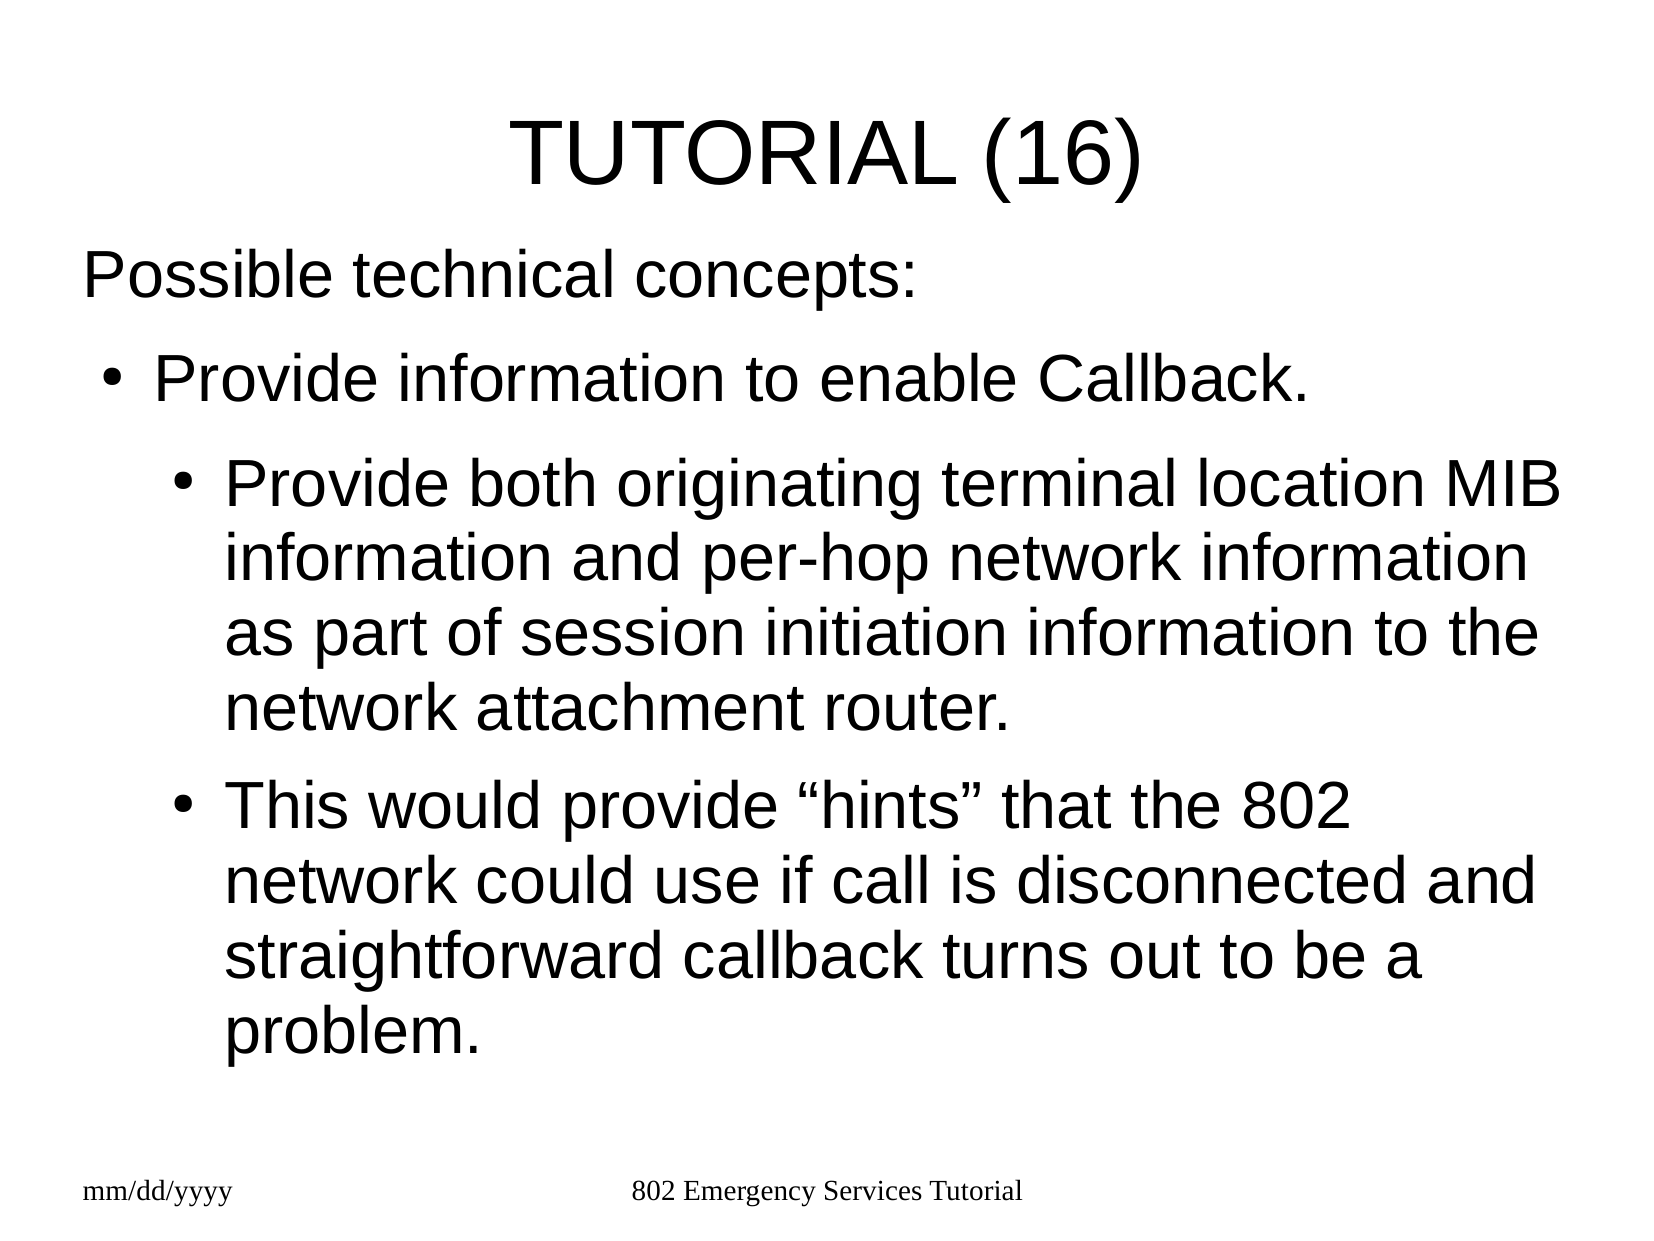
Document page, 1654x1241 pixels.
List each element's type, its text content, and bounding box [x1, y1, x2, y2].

list Possible technical concepts: Provide information to enable Callback. Provide both originating terminal location MIB information and per-hop network information as part of session initiation information to the network attachment router. This would provide “hints” that the 802 network could use if call is disconnected and straightforward callback turns out to be a problem. [82, 237, 1571, 1164]
title TUTORIAL (16) [82, 49, 1571, 237]
